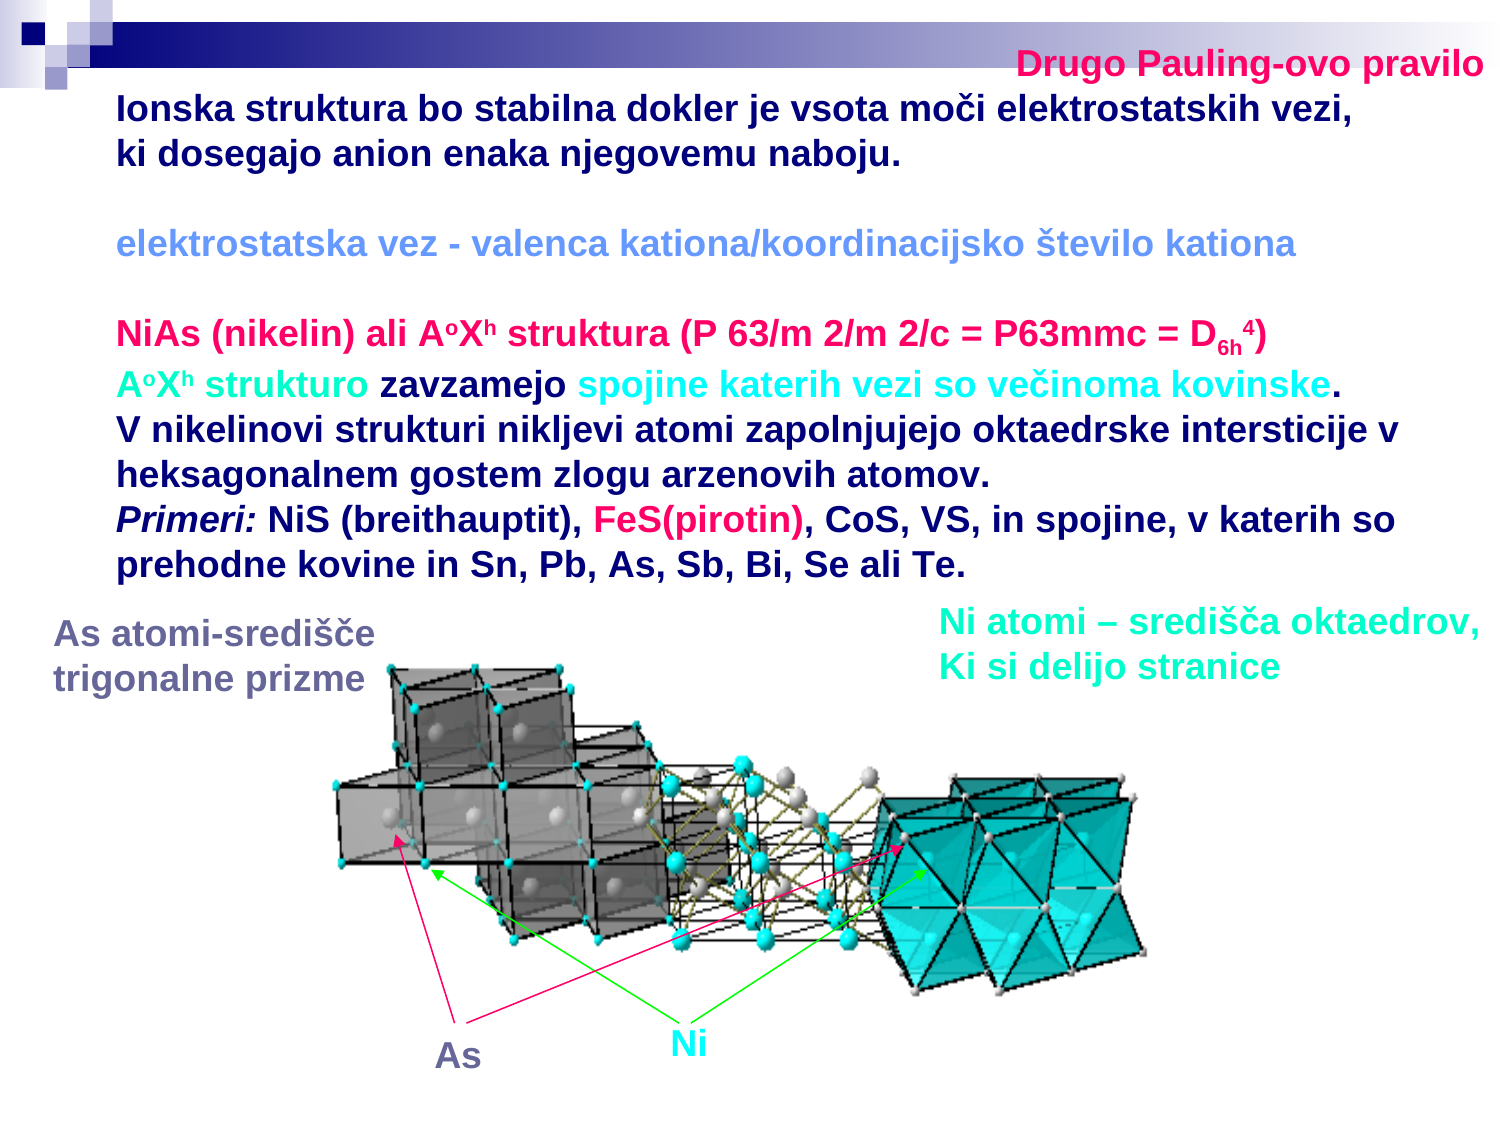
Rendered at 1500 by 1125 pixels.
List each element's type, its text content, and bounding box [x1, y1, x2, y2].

text_box Drugo Pauling-ovo pravilo Ionska struktura bo stabilna dokler je vsota moči elektrostatskih vezi, ki dosegajo anion enaka njegovemu naboju. elektrostatska vez - valenca kationa/koordinacijsko število kationa NiAs (nikelin) ali AoXh struktura (P 63/m 2/m 2/c = P63mmc = D6h4) AoXh strukturo zavzamejo spojine katerih vezi so večinoma kovinske. V nikelinovi strukturi nikljevi atomi zapolnjujejo oktaedrske intersticije v heksagonalnem gostem zlogu arzenovih atomov. Primeri: NiS (breithauptit), FeS(pirotin), CoS, VS, in spojine, v katerih so prehodne kovine in Sn, Pb, As, Sb, Bi, Se ali Te. [100, 30, 1500, 593]
chart [499, 973, 656, 1012]
text_box Ni atomi – središča oktaedrov, Ki si delijo stranice [924, 589, 1496, 695]
text_box Ni [655, 1011, 723, 1072]
text_box As [419, 1023, 498, 1084]
text_box As atomi-središče trigonalne prizme [38, 601, 391, 707]
chart [277, 621, 1205, 1012]
